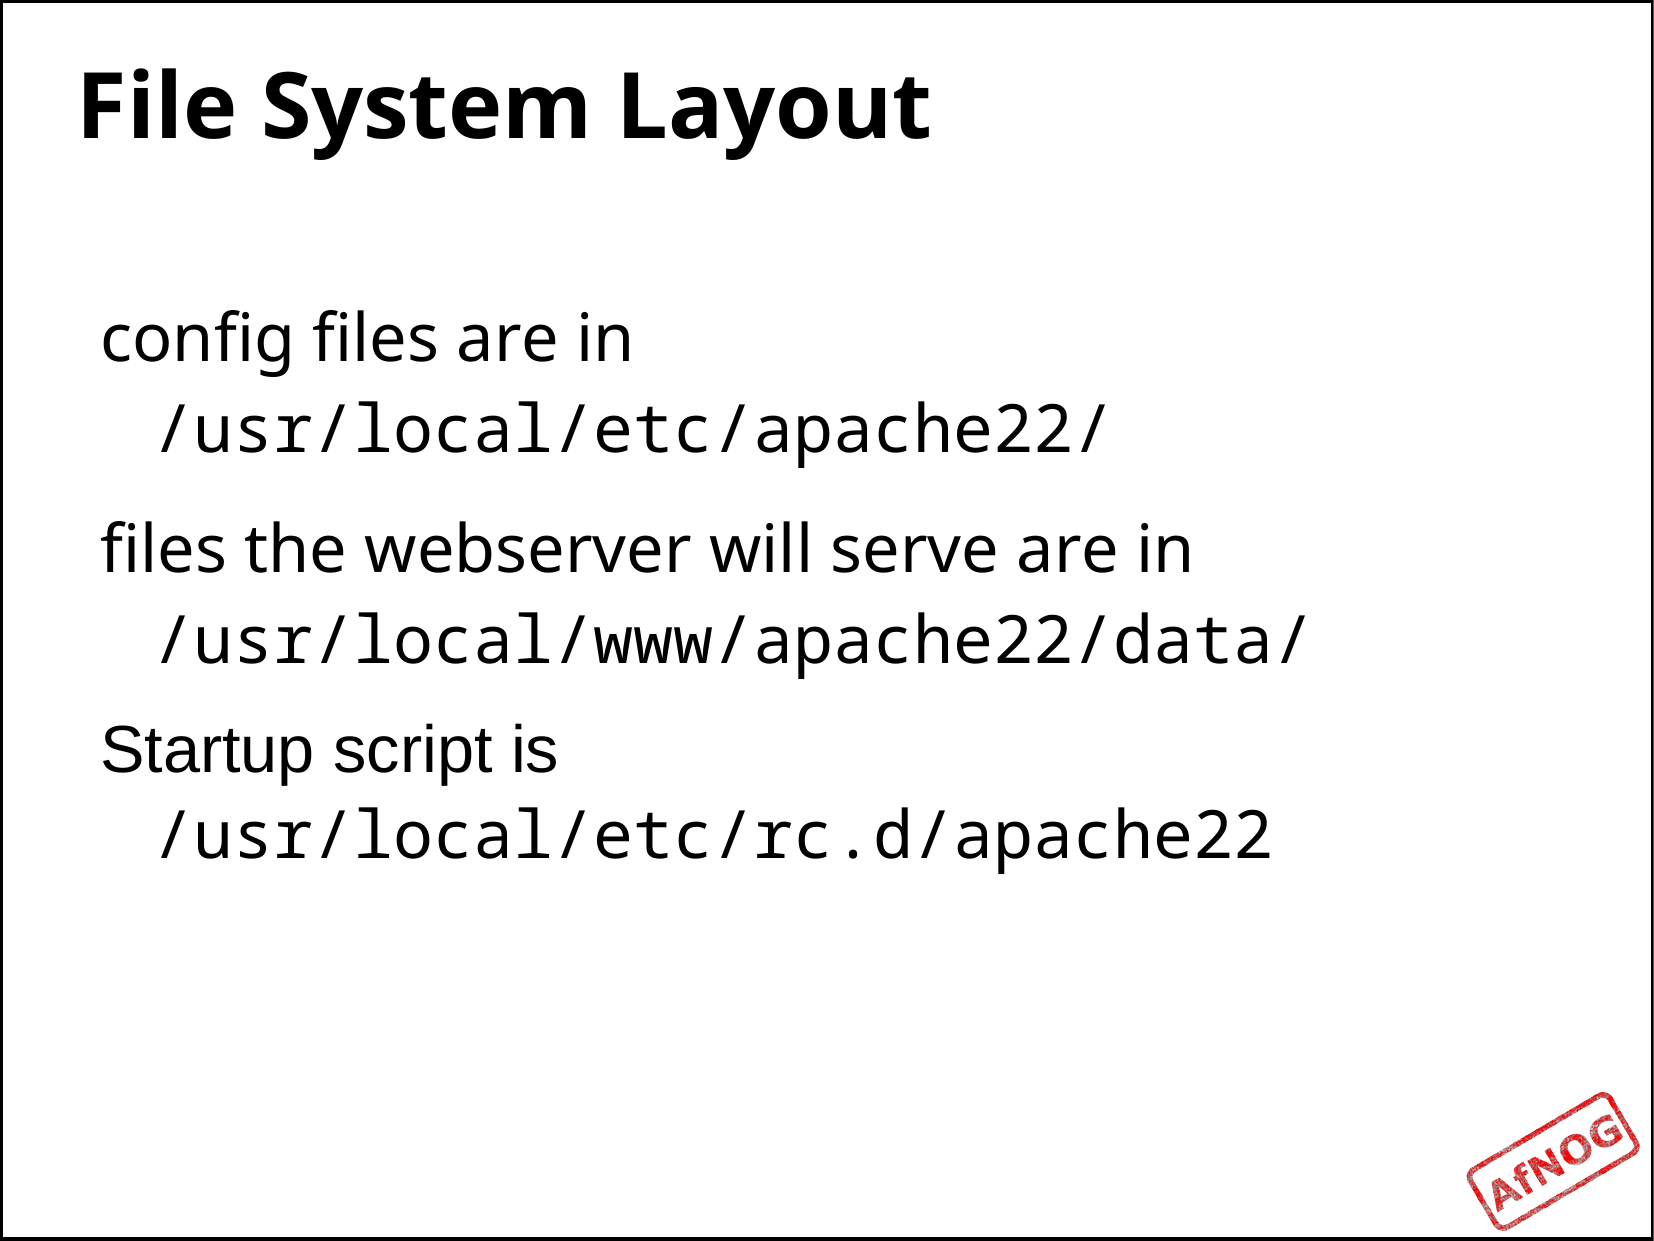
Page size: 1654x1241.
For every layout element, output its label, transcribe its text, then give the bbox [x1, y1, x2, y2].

picture [1462, 1087, 1644, 1235]
list config files are in /usr/local/etc/apache22/ files the webserver will serve are in /usr/local/www/apache22/data/ Startup script is /usr/local/etc/rc.d/apache22 [82, 290, 1571, 1109]
title File System Layout [76, 0, 1565, 208]
